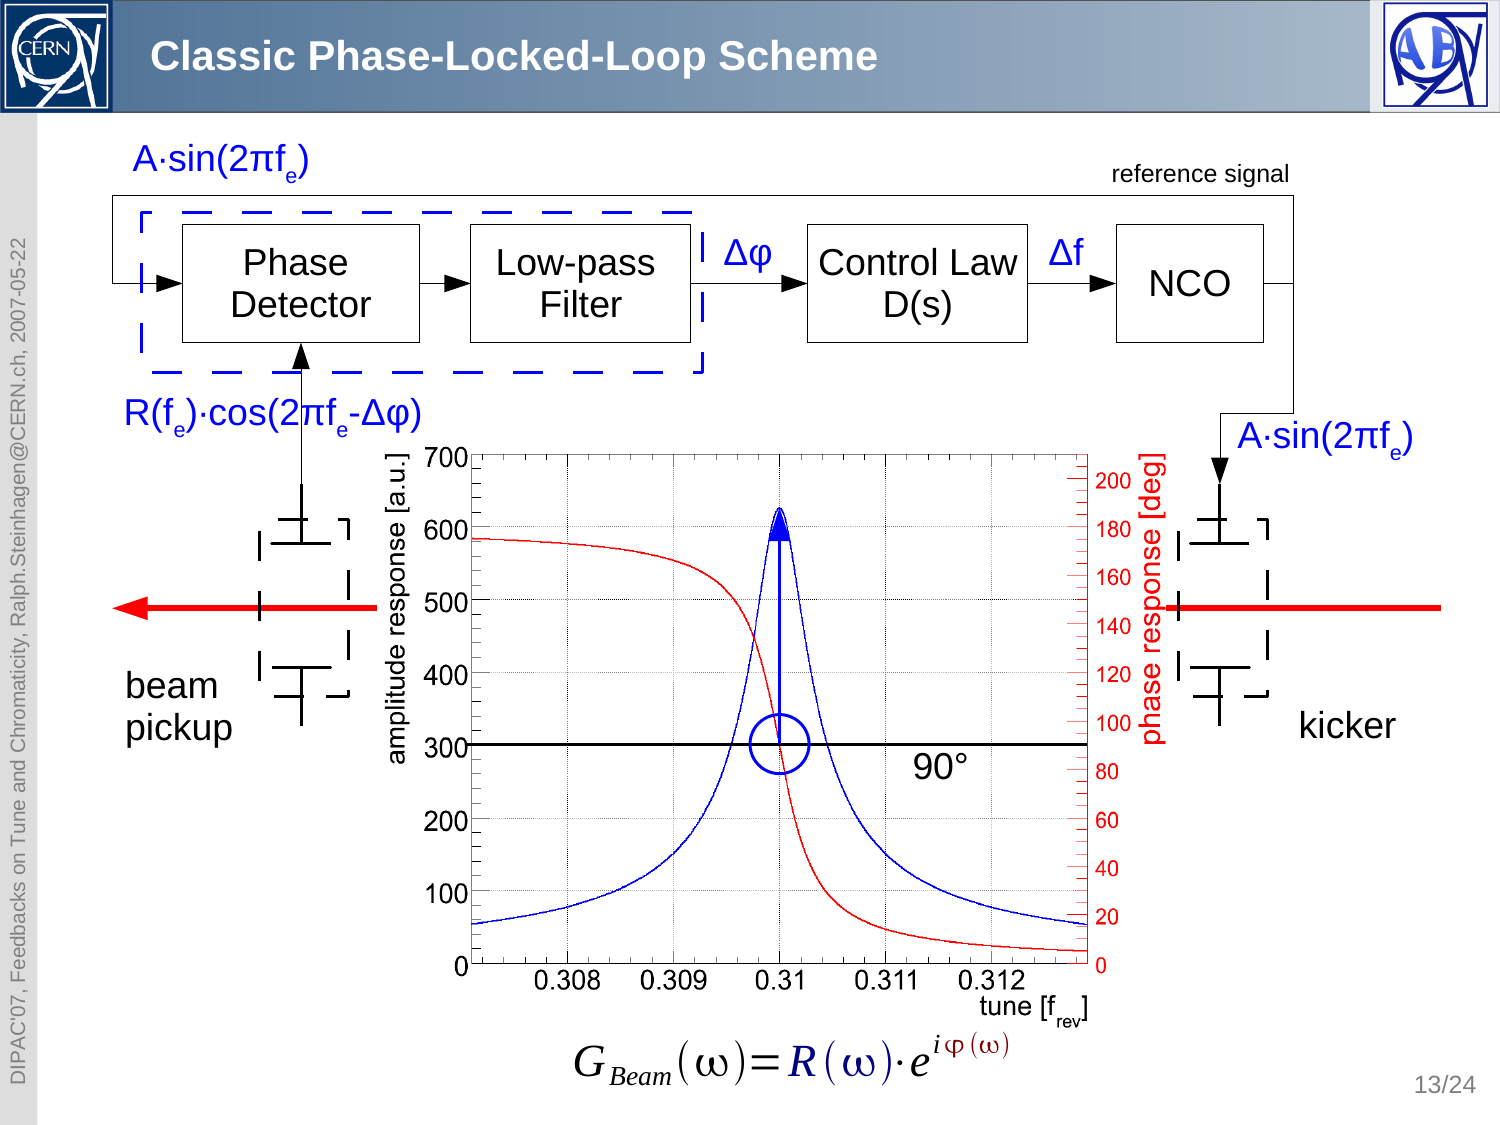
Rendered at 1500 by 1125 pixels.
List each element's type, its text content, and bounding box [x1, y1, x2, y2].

picture [377, 442, 1166, 1034]
text_box reference signal [1096, 152, 1303, 195]
text_box Phase Detector [182, 224, 420, 343]
picture [0, 0, 113, 113]
text_box Control Law D(s) [807, 224, 1028, 343]
title Classic Phase-Locked-Loop Scheme [150, 0, 1201, 113]
text_box beam pickup [110, 657, 249, 756]
text_box NCO [1116, 224, 1264, 343]
picture [1382, 1, 1489, 108]
text_box R(fe)∙cos(2πfe-Δφ) [108, 383, 438, 450]
text_box 90° [897, 738, 984, 796]
chart [561, 1028, 1023, 1093]
text_box Δf [1033, 224, 1099, 282]
text_box A∙sin(2πfe) [117, 129, 325, 196]
text_box kicker [1284, 696, 1412, 754]
text_box A∙sin(2πfe) [1222, 406, 1430, 473]
text_box Δφ [708, 224, 788, 282]
text_box Low-pass Filter [470, 224, 691, 343]
